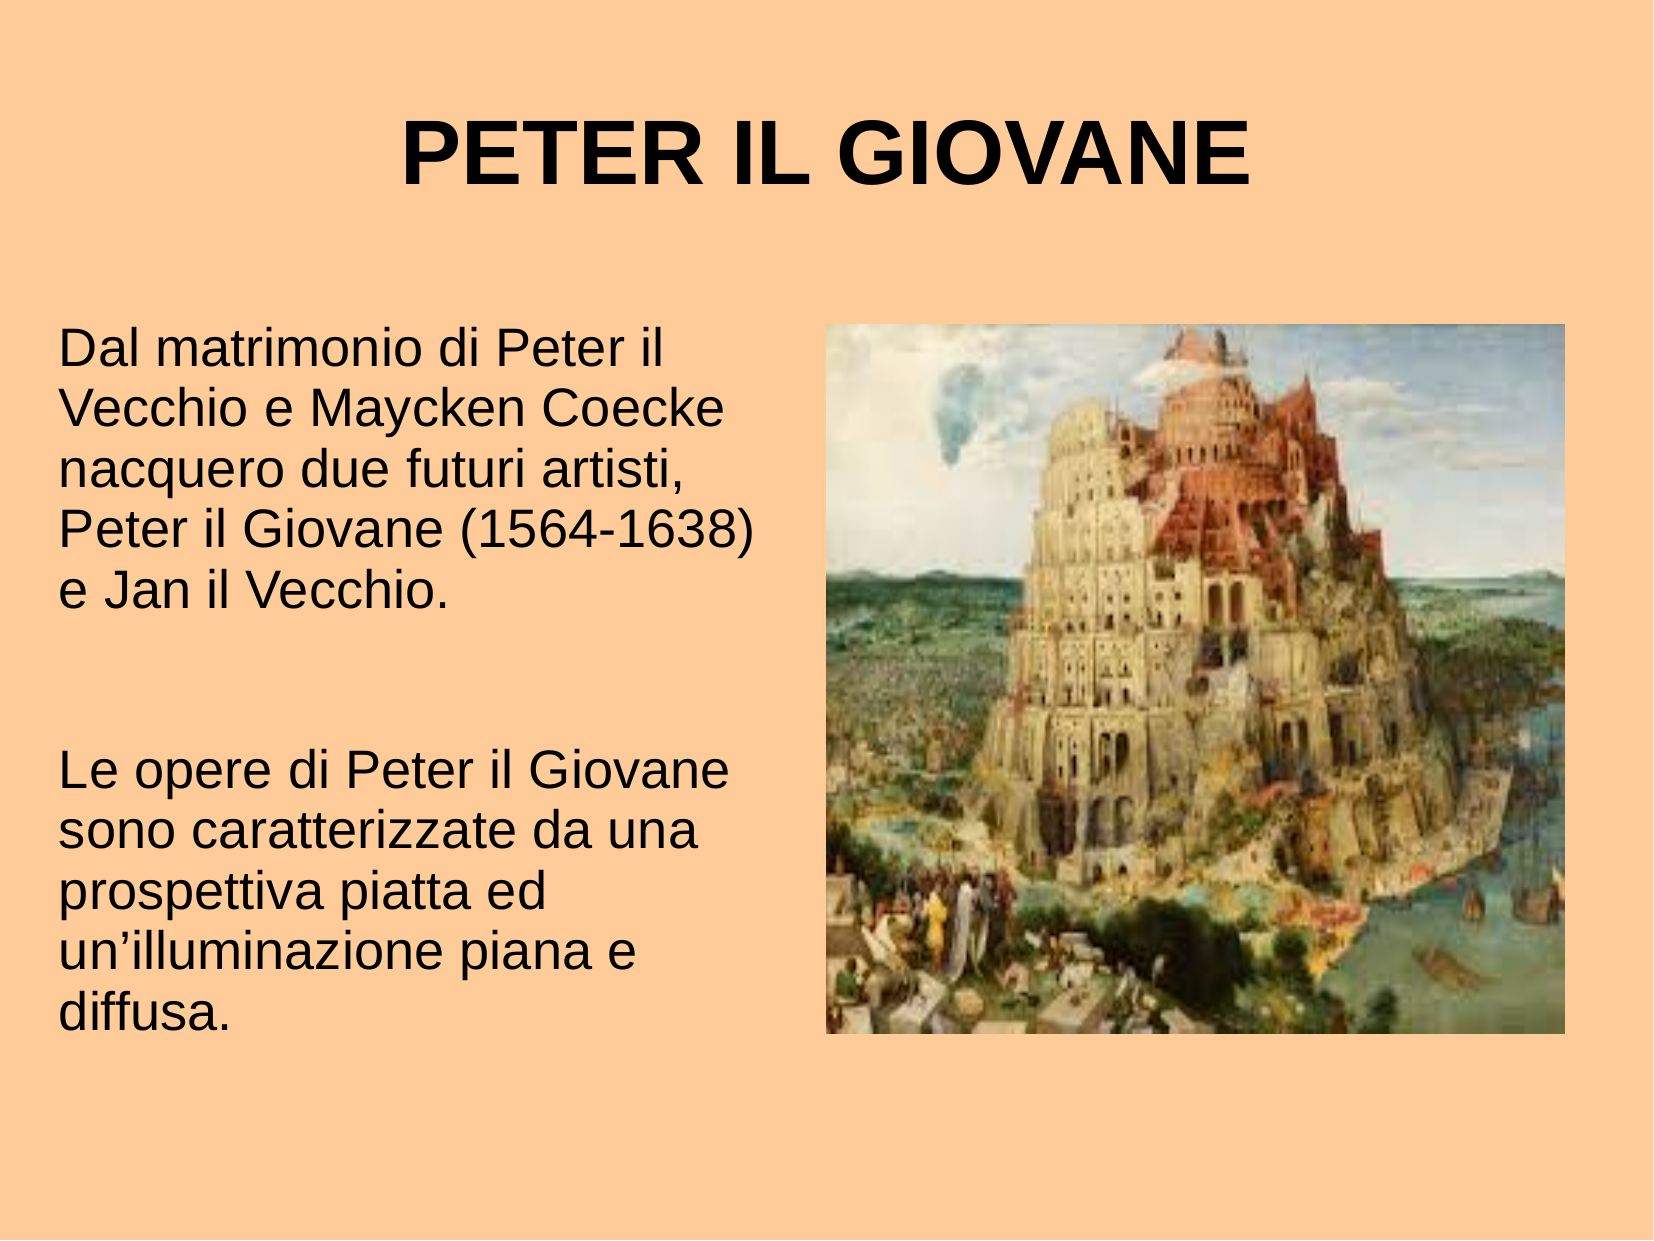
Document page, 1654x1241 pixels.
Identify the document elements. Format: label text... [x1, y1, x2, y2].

picture [826, 324, 1565, 1034]
list Dal matrimonio di Peter il Vecchio e Maycken Coecke nacquero due futuri artisti, Peter il Giovane (1564-1638) e Jan il Vecchio. Le opere di Peter il Giovane sono caratterizzate da una prospettiva piatta ed un’illuminazione piana e diffusa. [59, 236, 786, 1063]
title PETER IL GIOVANE [82, 49, 1571, 257]
